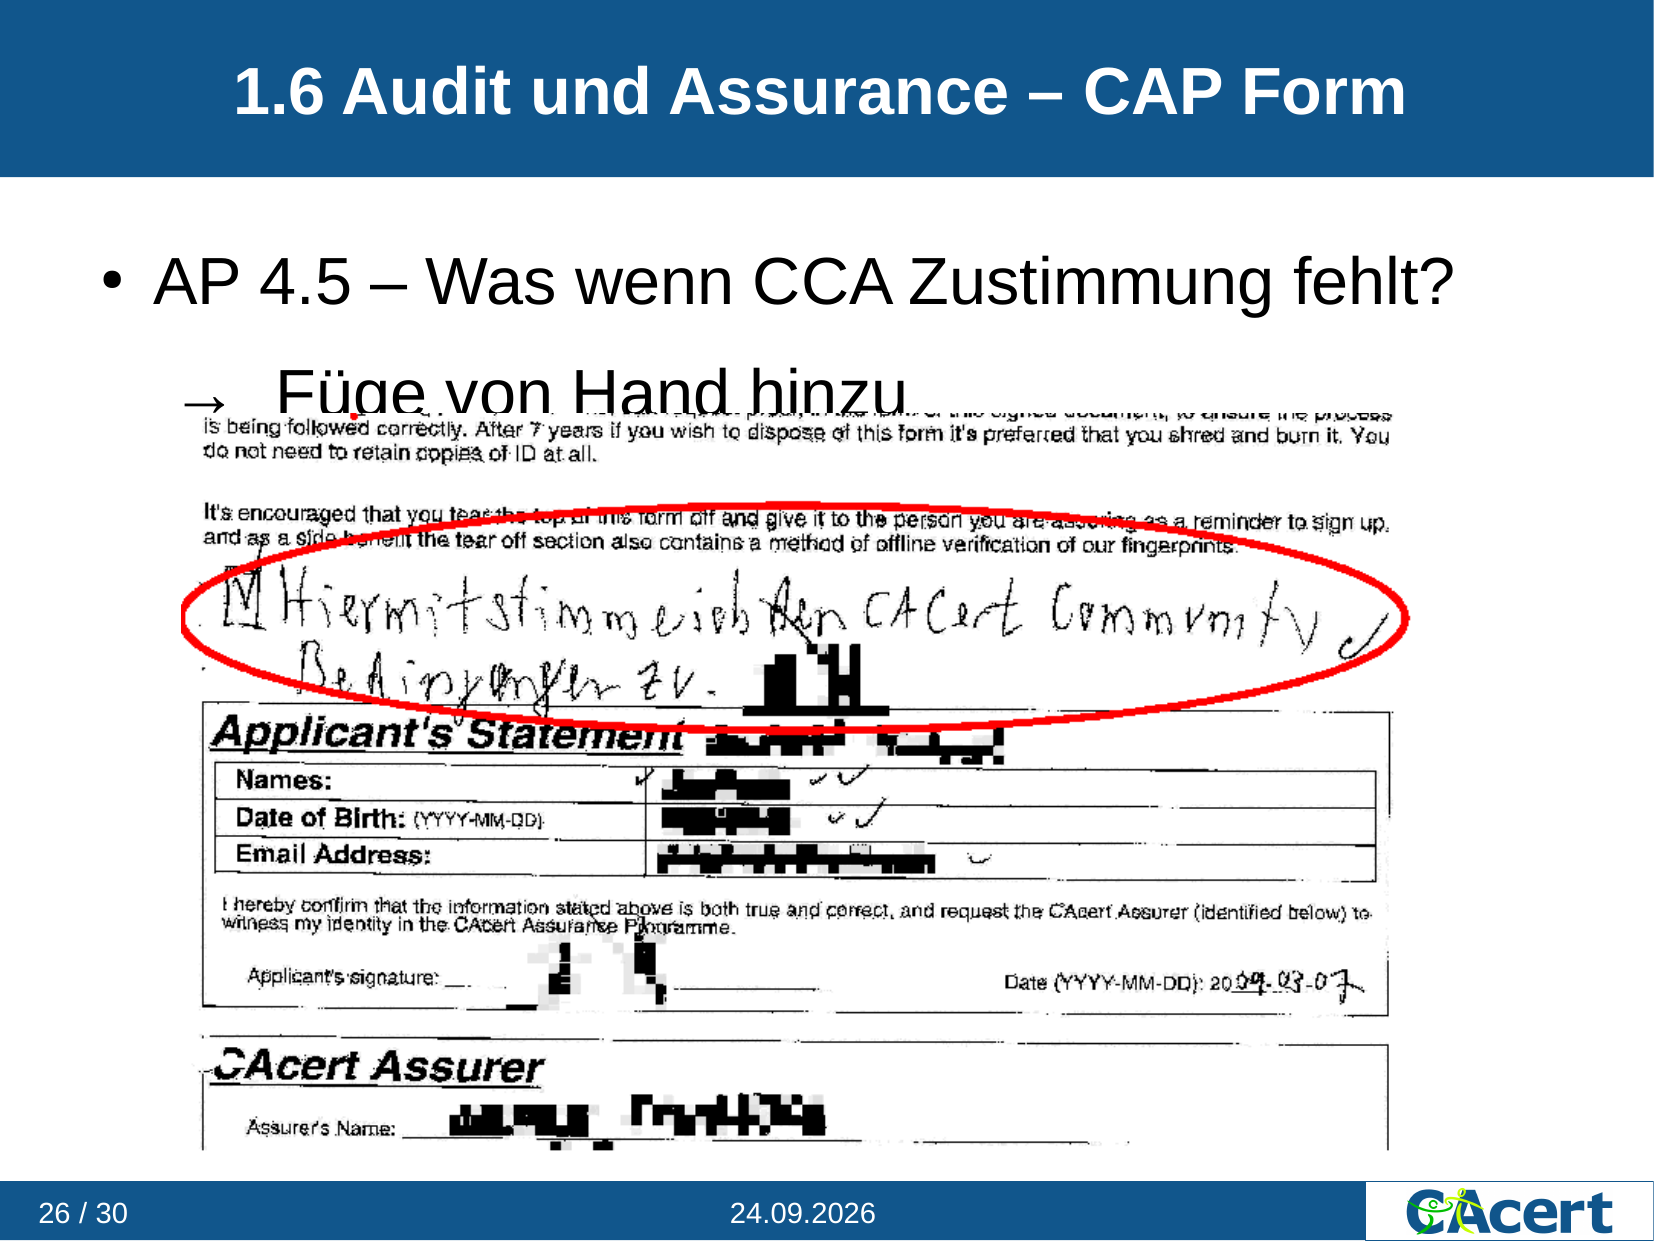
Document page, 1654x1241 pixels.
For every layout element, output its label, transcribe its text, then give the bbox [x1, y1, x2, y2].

picture [1406, 1187, 1613, 1235]
title 1.6 Audit und Assurance – CAP Form [76, 17, 1565, 166]
picture [181, 413, 1418, 1152]
list AP 4.5 – Was wenn CCA Zustimmung fehlt? → Füge von Hand hinzu [82, 206, 1625, 1065]
